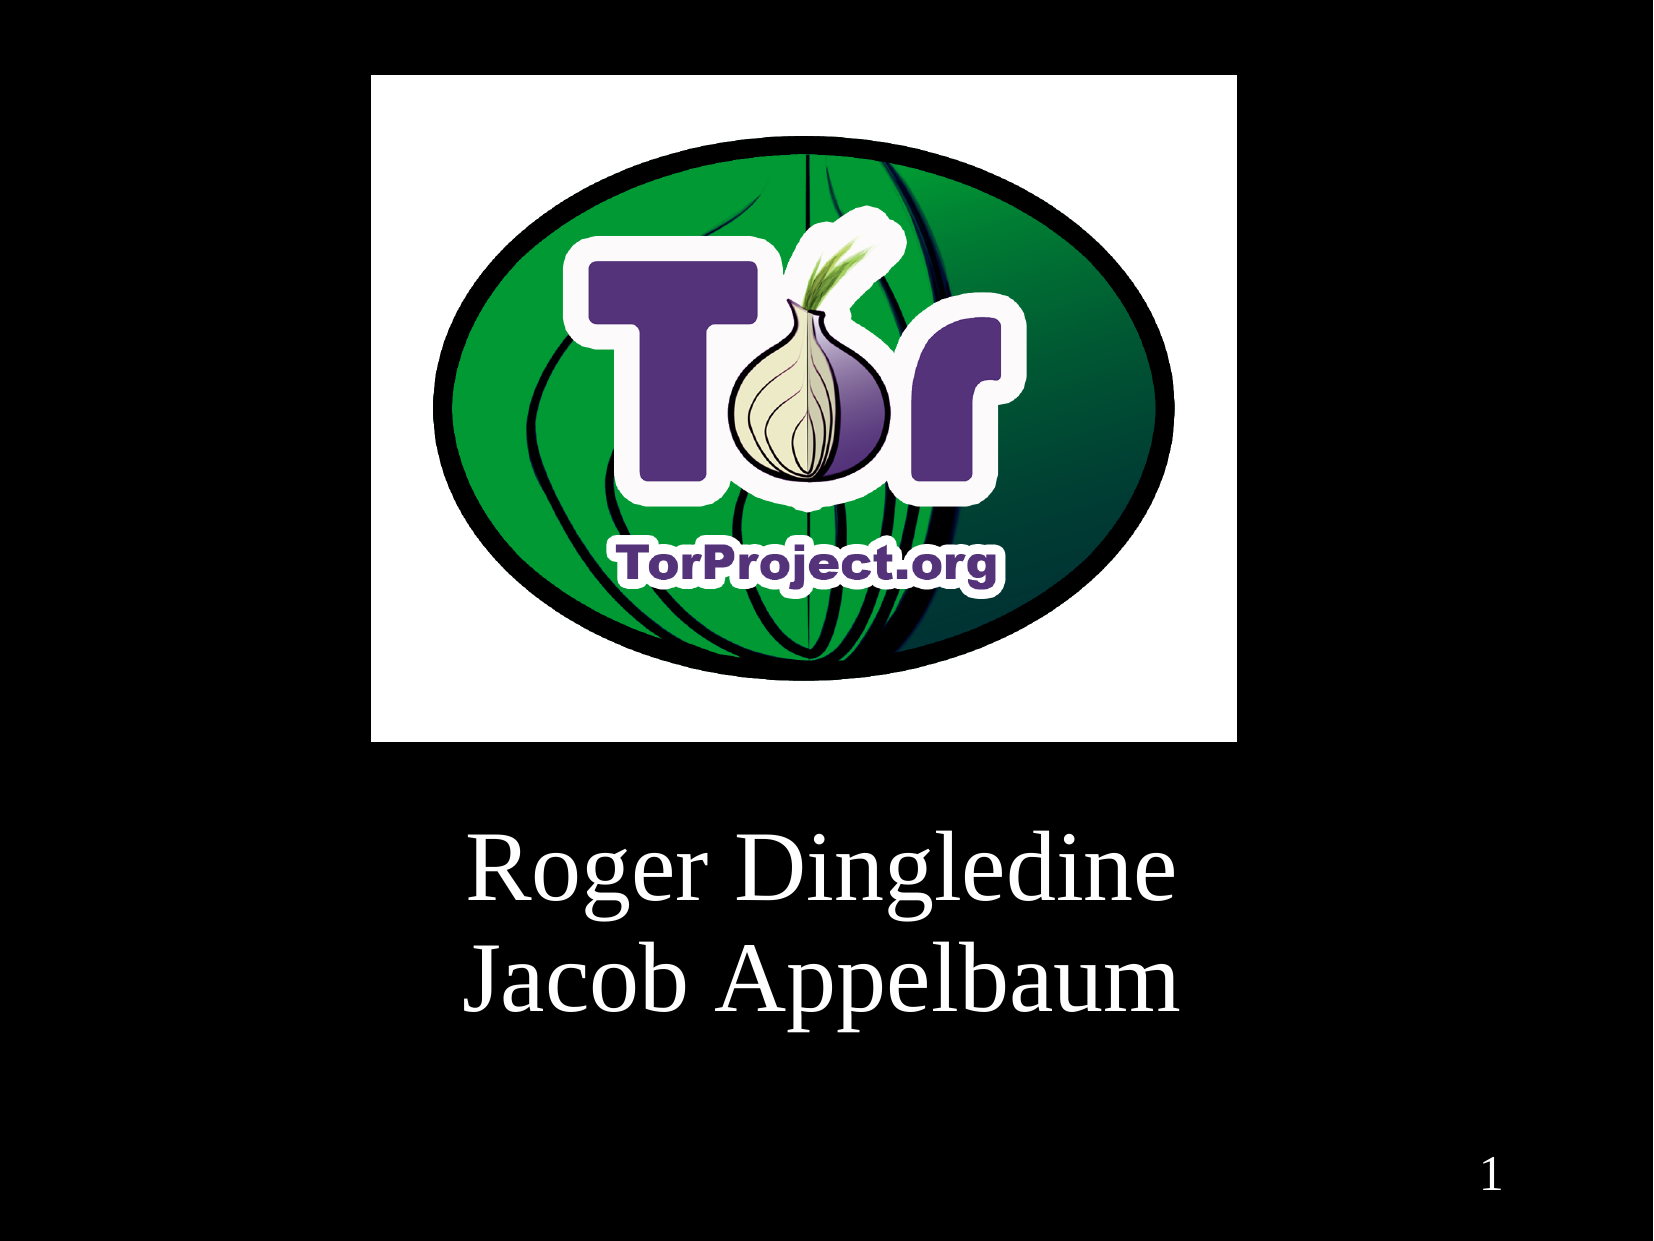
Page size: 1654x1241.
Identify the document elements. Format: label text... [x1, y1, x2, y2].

picture [371, 75, 1237, 742]
subtitle Roger Dingledine Jacob Appelbaum [116, 263, 1528, 1154]
